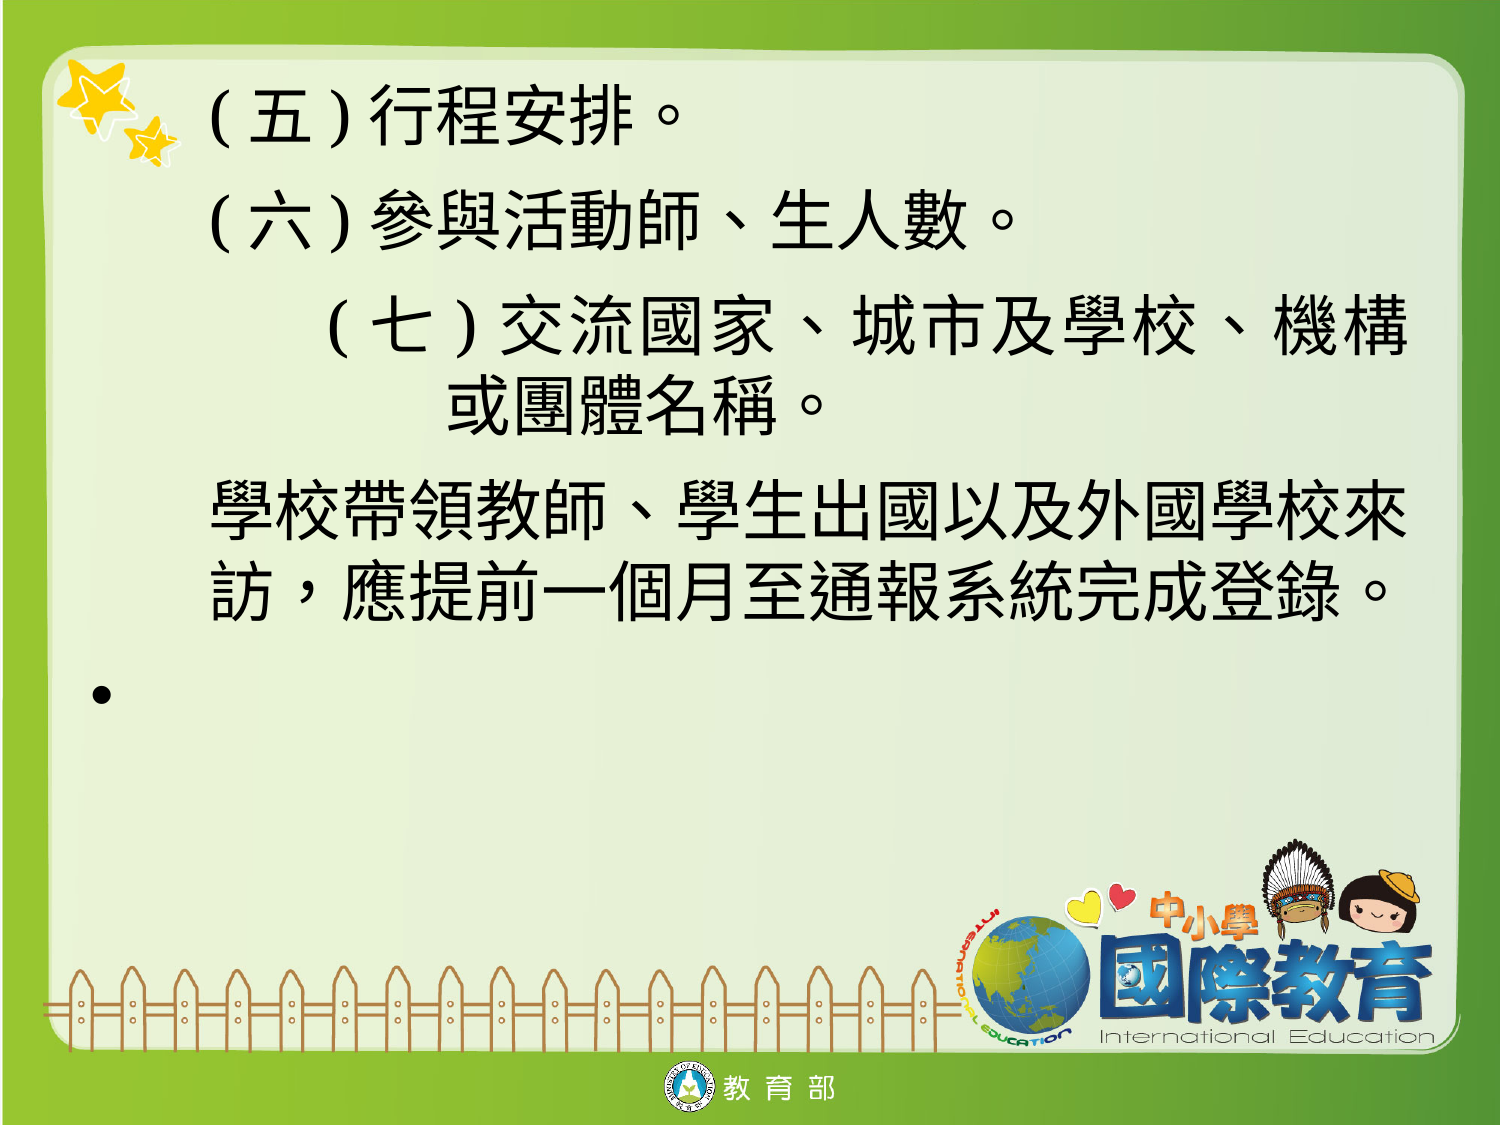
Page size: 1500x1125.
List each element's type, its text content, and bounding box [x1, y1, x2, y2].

list (五)行程安排。 (六)參與活動師、生人數。 (七)交流國家、城市及學校、機構或團體名稱。 學校帶領教師、學生出國以及外國學校來訪，應提前一個月至通報系統完成登錄。 [75, 66, 1426, 965]
